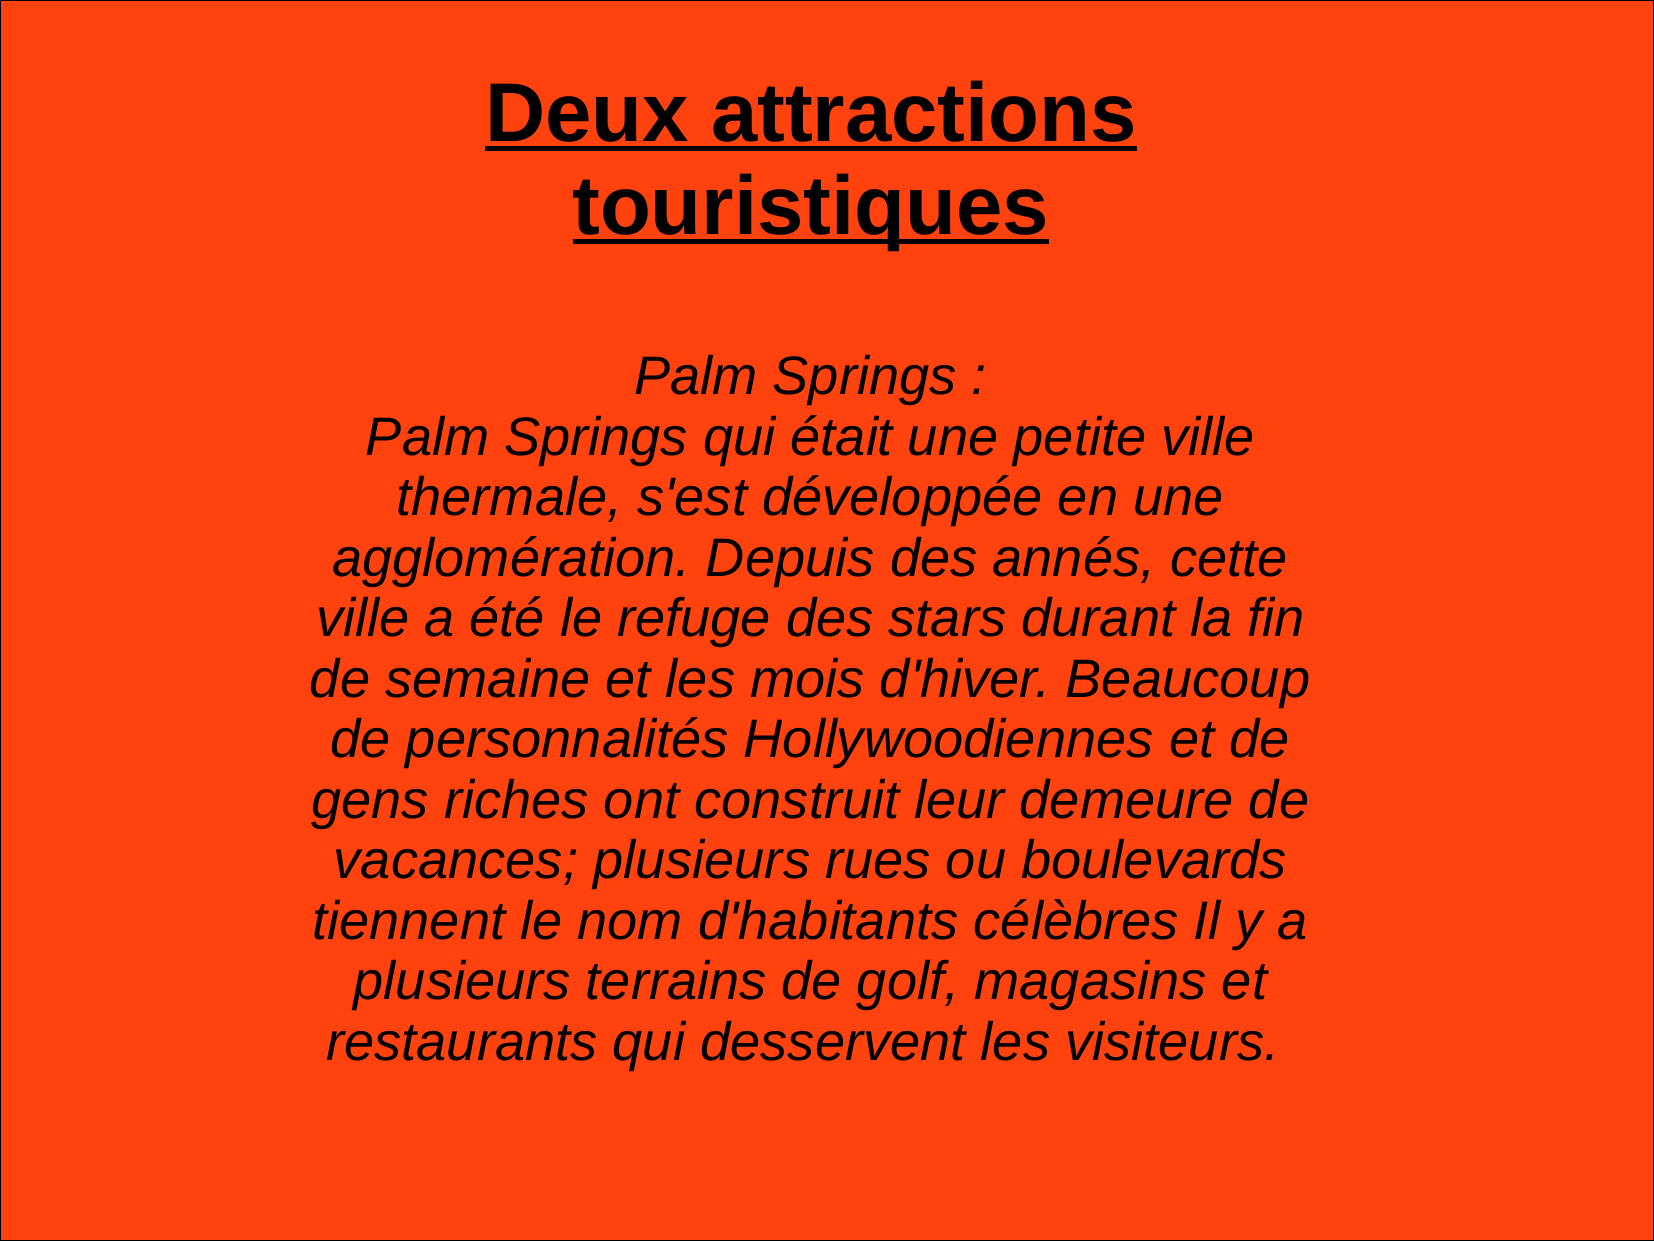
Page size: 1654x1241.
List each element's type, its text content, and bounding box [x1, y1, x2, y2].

text_box Deux attractions touristiques Palm Springs : Palm Springs qui était une petite ville thermale, s'est développée en une agglomération. Depuis des annés, cette ville a été le refuge des stars durant la fin de semaine et les mois d'hiver. Beaucoup de personnalités Hollywoodiennes et de gens riches ont construit leur demeure de vacances; plusieurs rues ou boulevards tiennent le nom d'habitants célèbres Il y a plusieurs terrains de golf, magasins et restaurants qui desservent les visiteurs. [295, 59, 1359, 1076]
text_box [0, 0, 1654, 1241]
